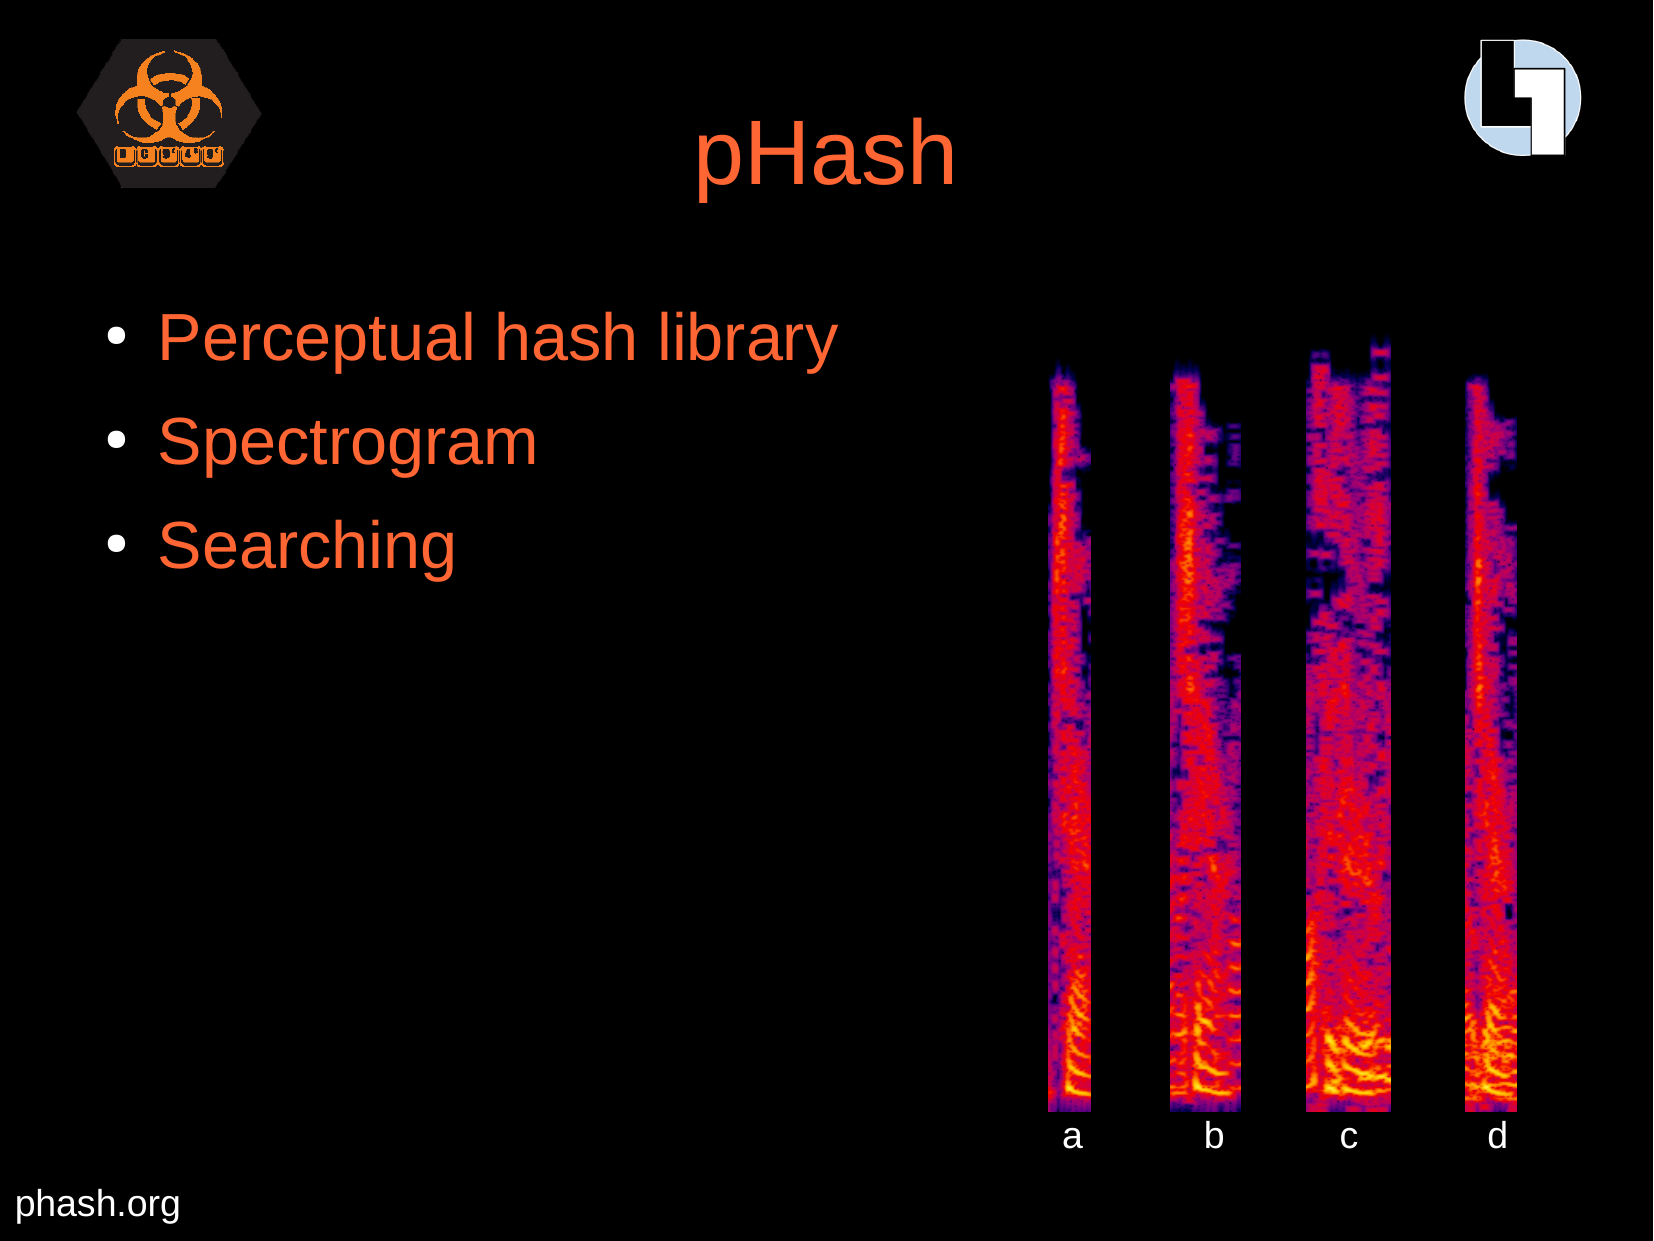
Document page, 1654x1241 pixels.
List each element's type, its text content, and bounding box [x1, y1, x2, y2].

picture [1465, 311, 1517, 1112]
picture [1462, 37, 1583, 158]
list Perceptual hash library Spectrogram Searching [86, 300, 1575, 1119]
picture [1048, 311, 1091, 1107]
title pHash [82, 49, 1571, 257]
picture [1306, 311, 1391, 1112]
text_box d [1472, 1107, 1516, 1165]
picture [1170, 311, 1241, 1112]
text_box phash.org [0, 1174, 1013, 1232]
text_box b [1189, 1107, 1233, 1165]
text_box a [1047, 1107, 1091, 1165]
picture [75, 37, 263, 188]
text_box c [1324, 1107, 1369, 1165]
